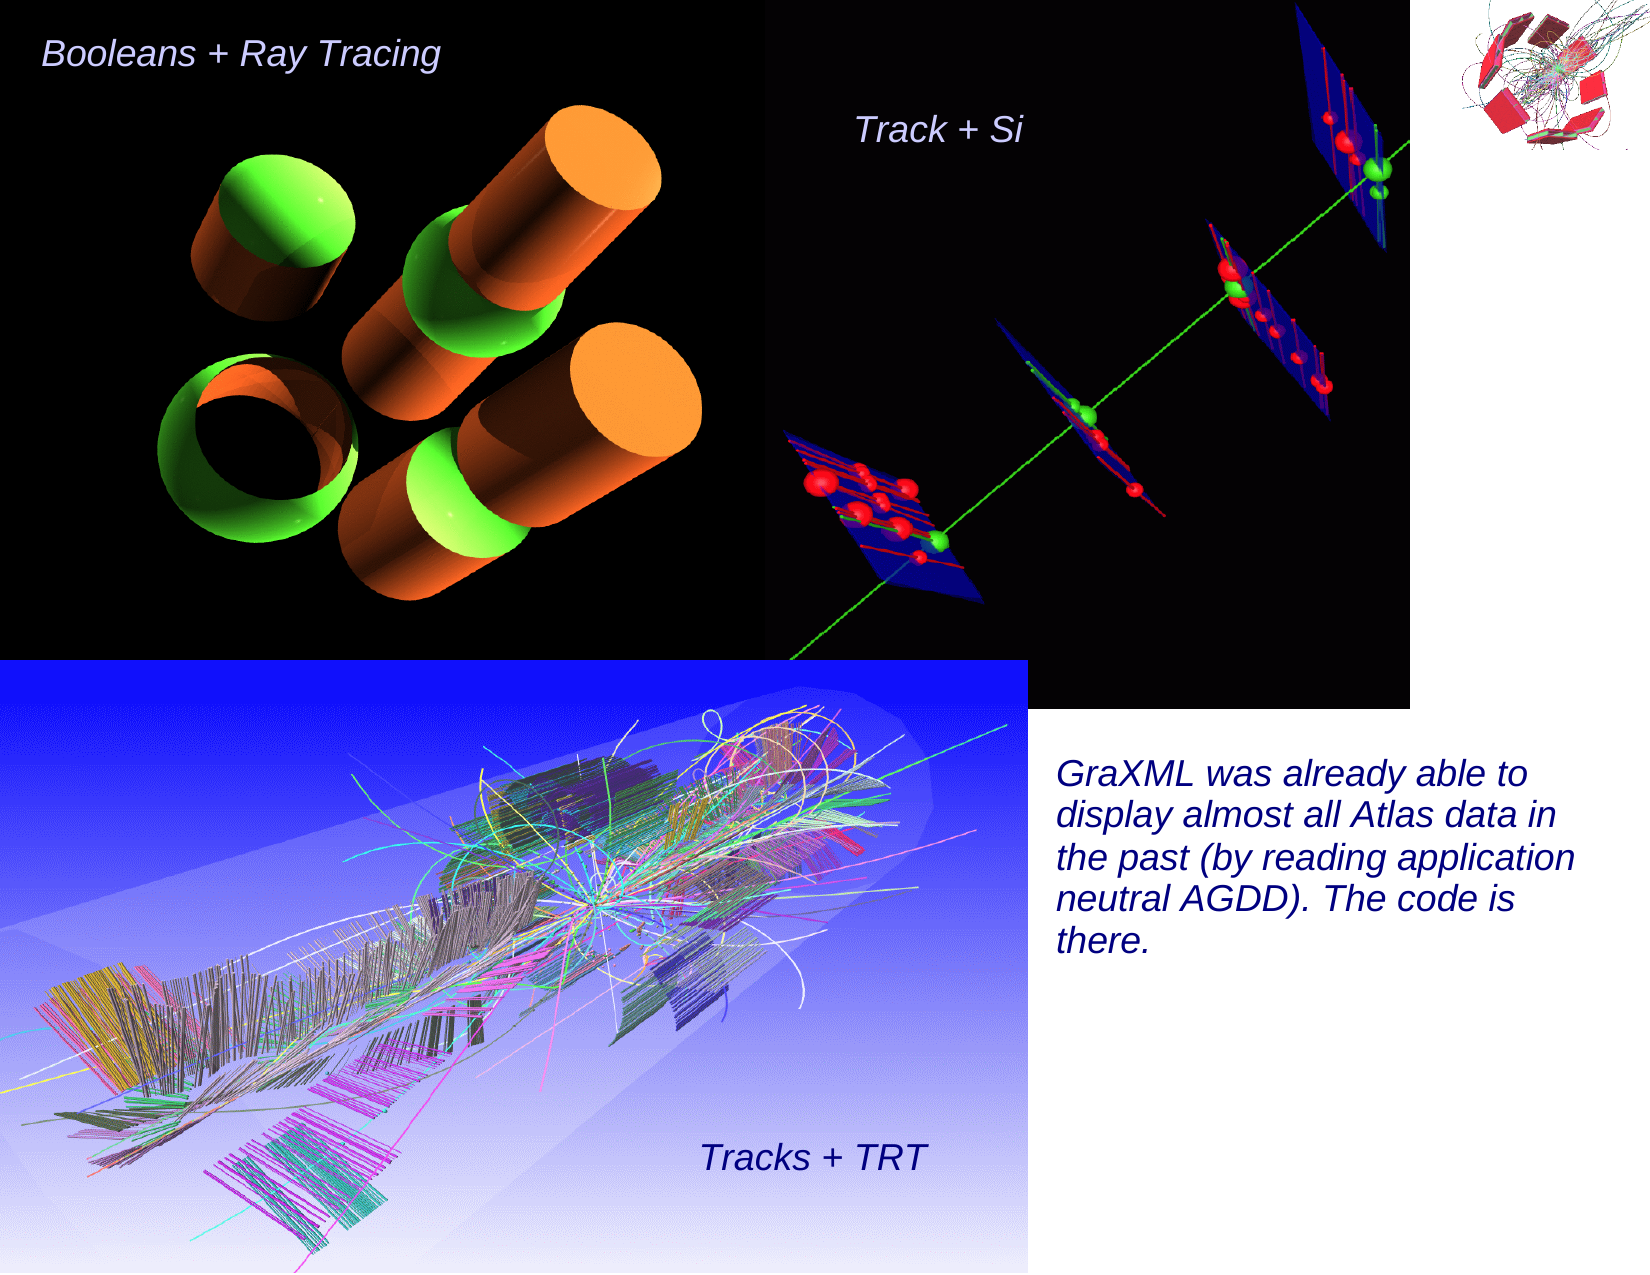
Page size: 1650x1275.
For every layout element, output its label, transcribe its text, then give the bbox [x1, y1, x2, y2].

text_box Booleans + Ray Tracing [26, 24, 457, 88]
picture [0, 0, 1410, 1273]
text_box GraXML was already able to display almost all Atlas data in the past (by reading application neutral AGDD). The code is there. [1041, 744, 1624, 997]
text_box Tracks + TRT [683, 1128, 942, 1192]
picture [1462, 0, 1650, 151]
text_box Track + Si [838, 100, 1039, 163]
